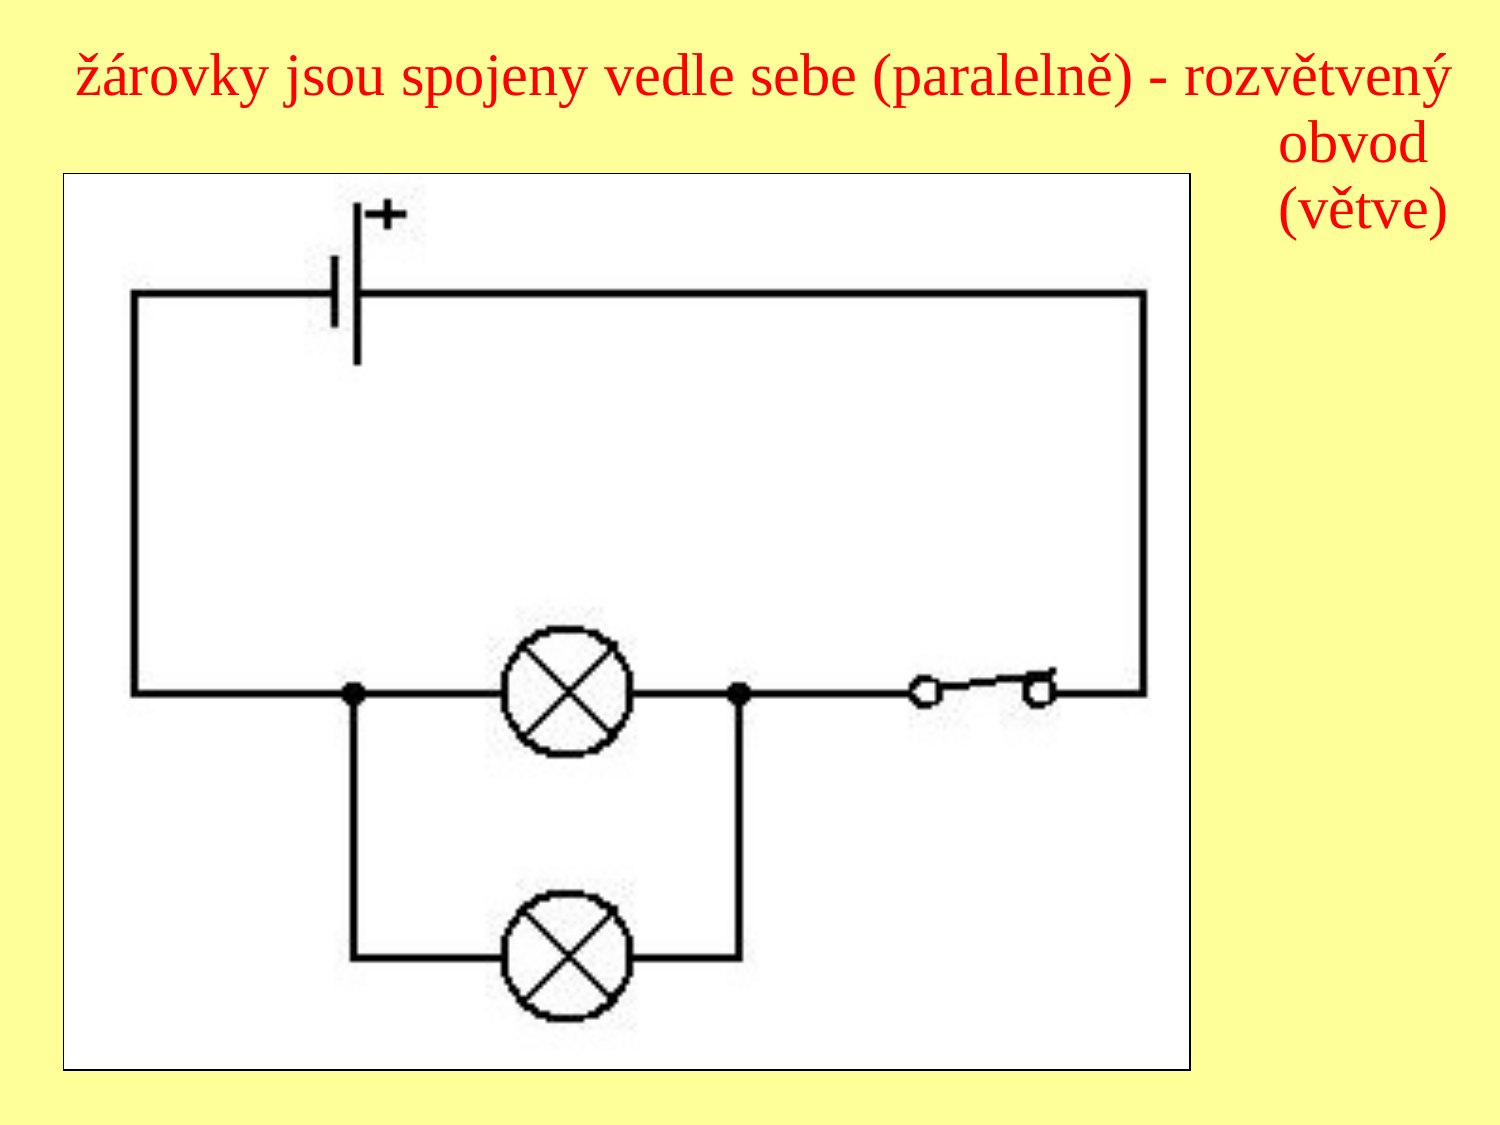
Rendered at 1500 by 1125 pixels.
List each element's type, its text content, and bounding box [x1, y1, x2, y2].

text_box žárovky jsou spojeny vedle sebe (paralelně) - rozvětvený obvod (větve) [60, 33, 1470, 250]
picture [64, 174, 1190, 1070]
